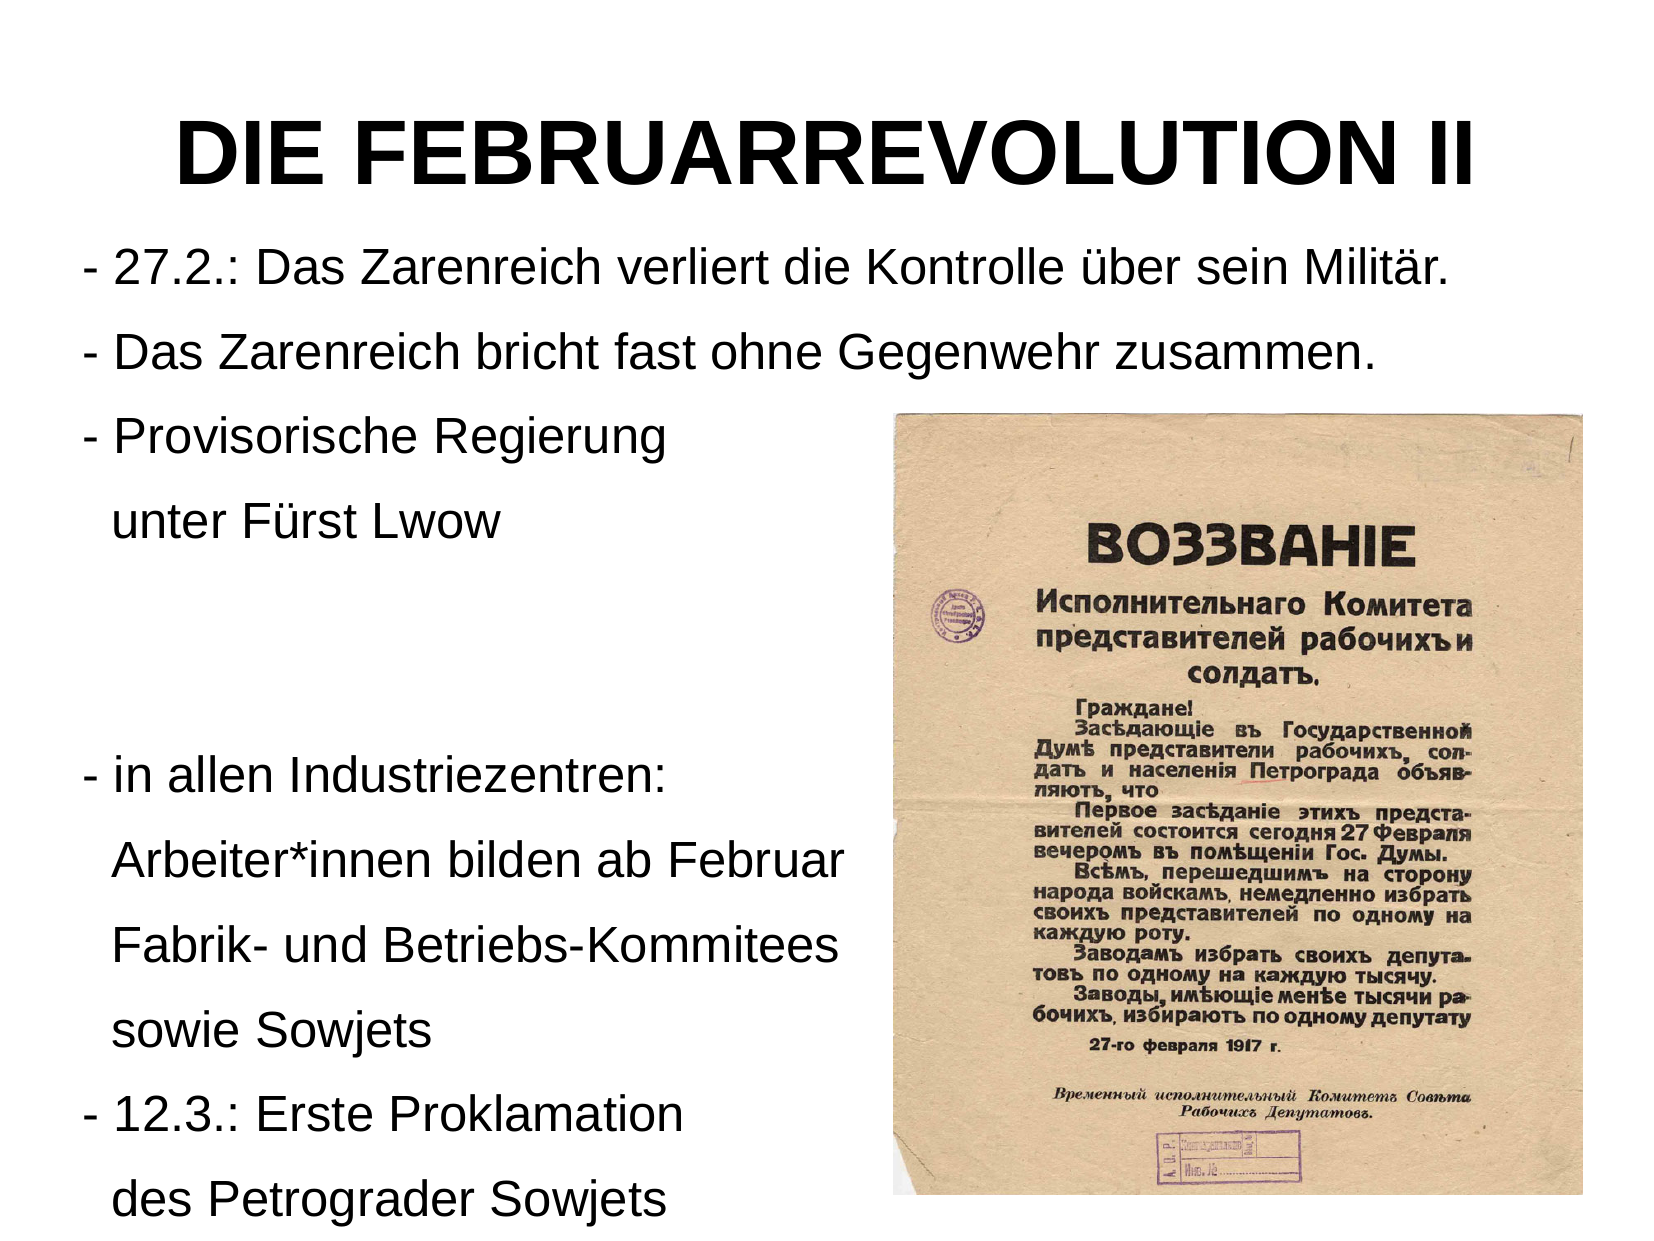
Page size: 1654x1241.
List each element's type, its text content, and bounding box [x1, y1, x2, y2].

title DIE FEBRUARREVOLUTION II [82, 49, 1571, 153]
list - 27.2.: Das Zarenreich verliert die Kontrolle über sein Militär. - Das Zarenreich bricht fast ohne Gegenwehr zusammen. - Provisorische Regierung unter Fürst Lwow - in allen Industriezentren: Arbeiter*innen bilden ab Februar Fabrik- und Betriebs-Kommitees sowie Sowjets - 12.3.: Erste Proklamation des Petrograder Sowjets [82, 153, 1571, 1229]
picture [893, 413, 1583, 1195]
